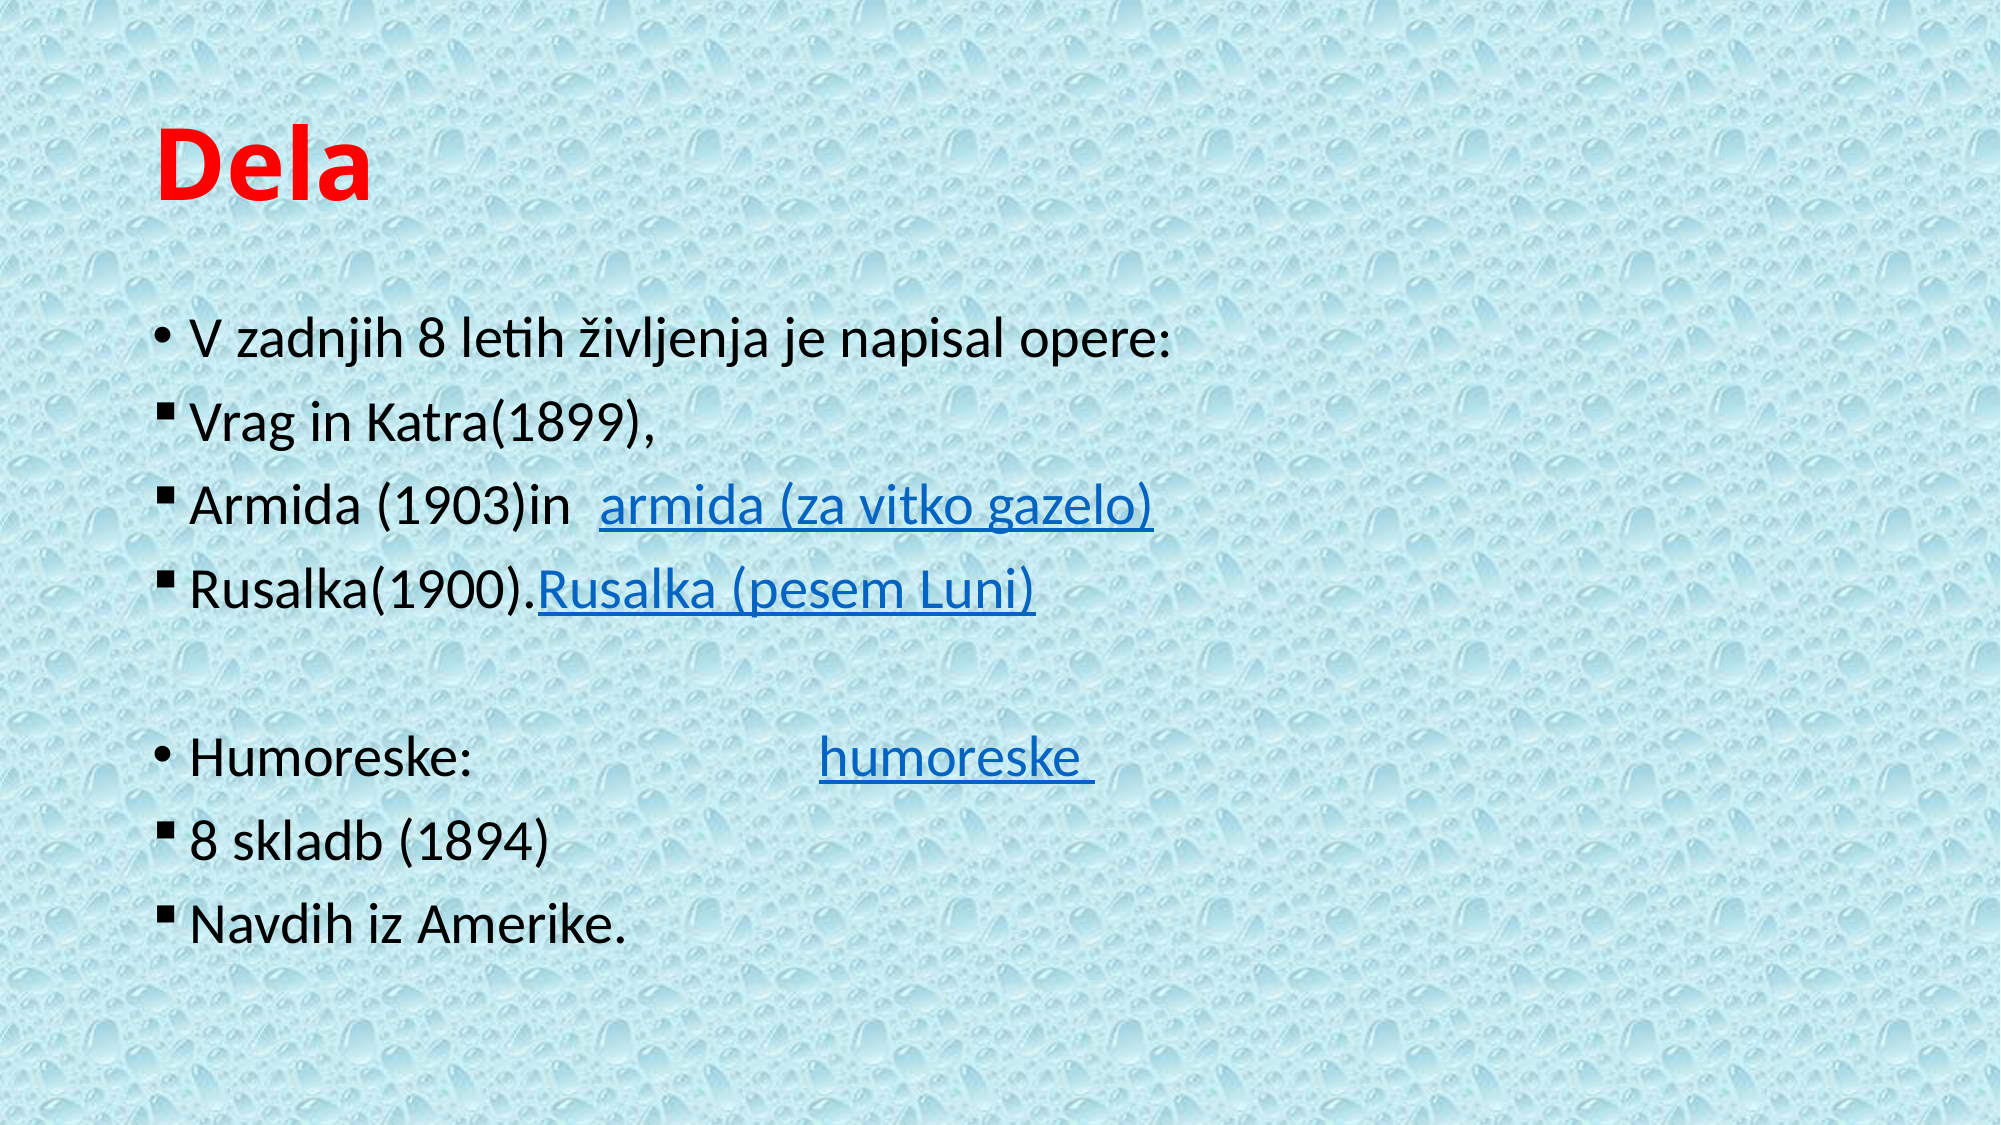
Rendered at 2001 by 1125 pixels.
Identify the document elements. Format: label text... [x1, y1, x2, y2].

list V zadnjih 8 letih življenja je napisal opere: Vrag in Katra(1899), Armida (1903)in armida (za vitko gazelo) Rusalka(1900).Rusalka (pesem Luni) Humoreske: humoreske 8 skladb (1894) Navdih iz Amerike. [137, 299, 1863, 1014]
title Dela [137, 59, 1863, 278]
picture [0, 0, 2001, 1125]
